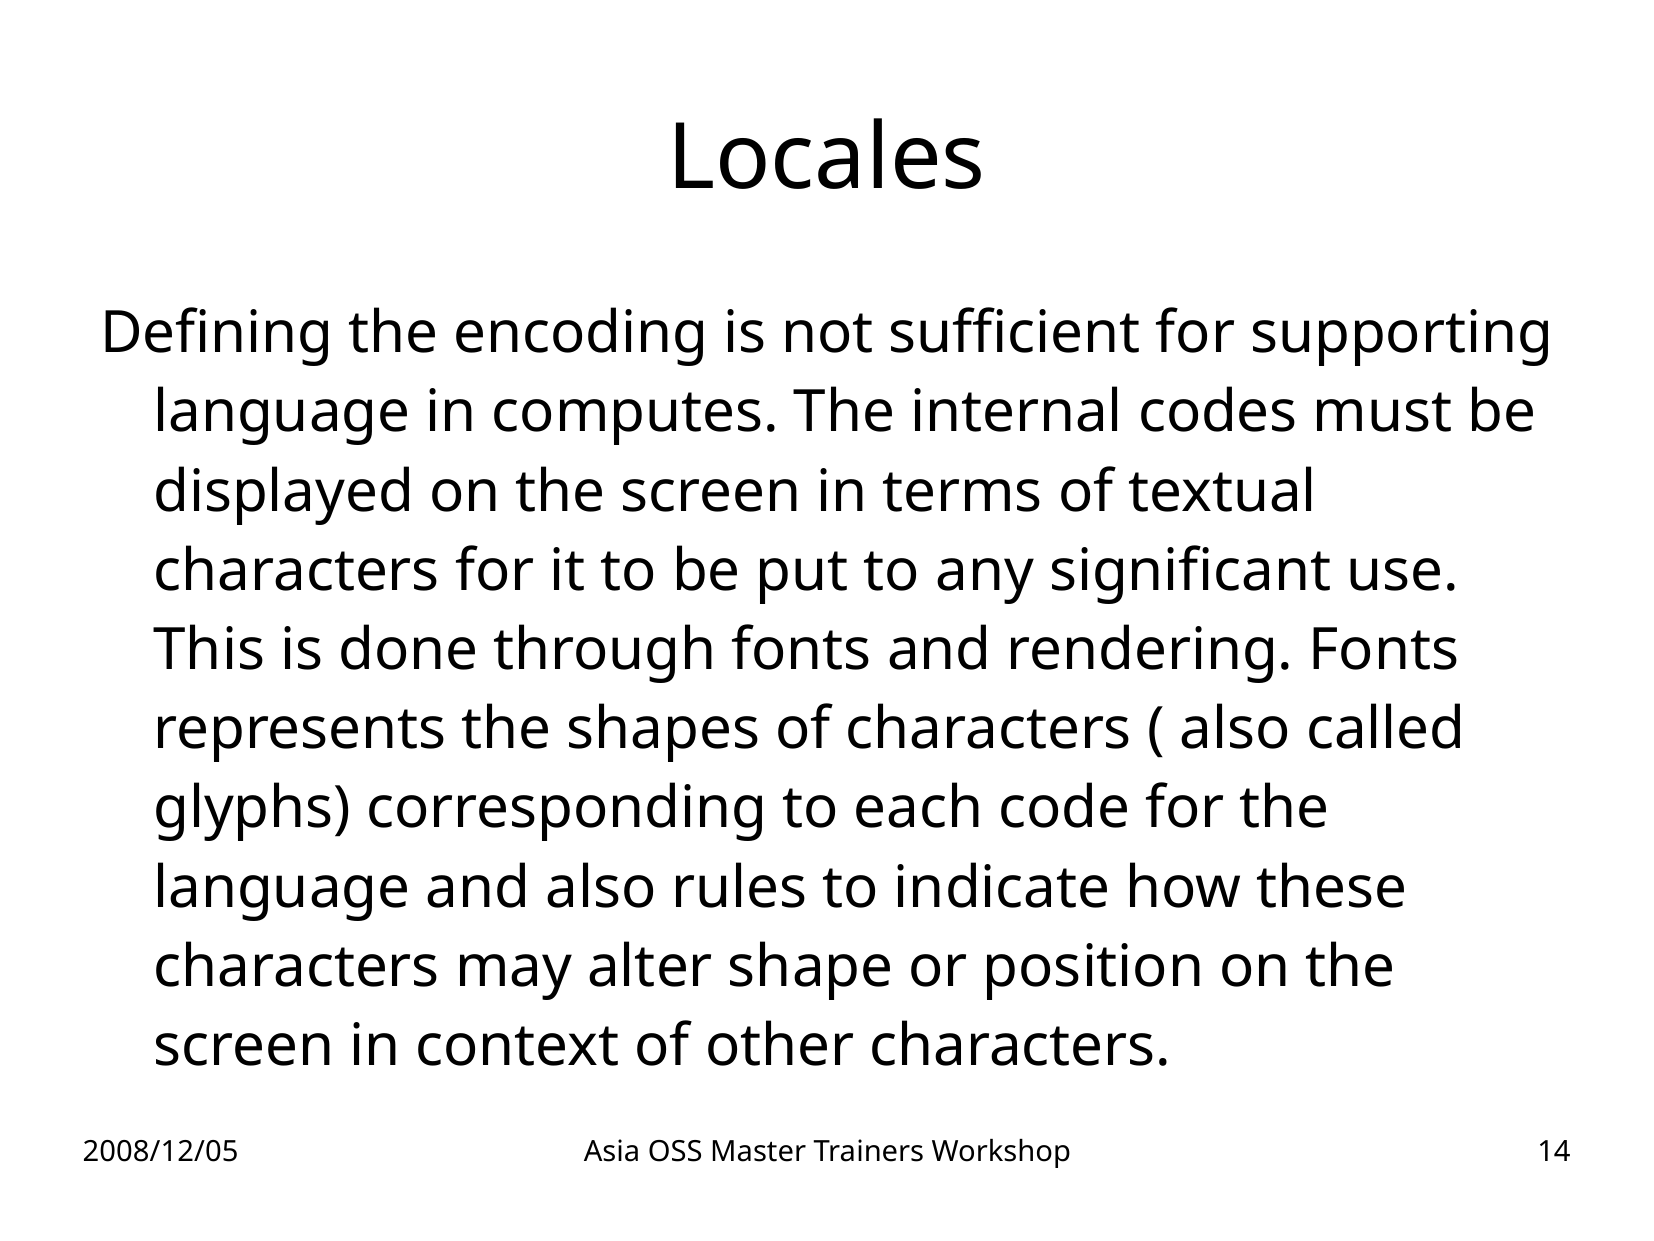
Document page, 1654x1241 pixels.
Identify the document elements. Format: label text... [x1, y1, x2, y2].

list Defining the encoding is not sufficient for supporting language in computes. The internal codes must be displayed on the screen in terms of textual characters for it to be put to any significant use. This is done through fonts and rendering. Fonts represents the shapes of characters ( also called glyphs) corresponding to each code for the language and also rules to indicate how these characters may alter shape or position on the screen in context of other characters. [82, 290, 1571, 1094]
title Locales [82, 49, 1571, 257]
